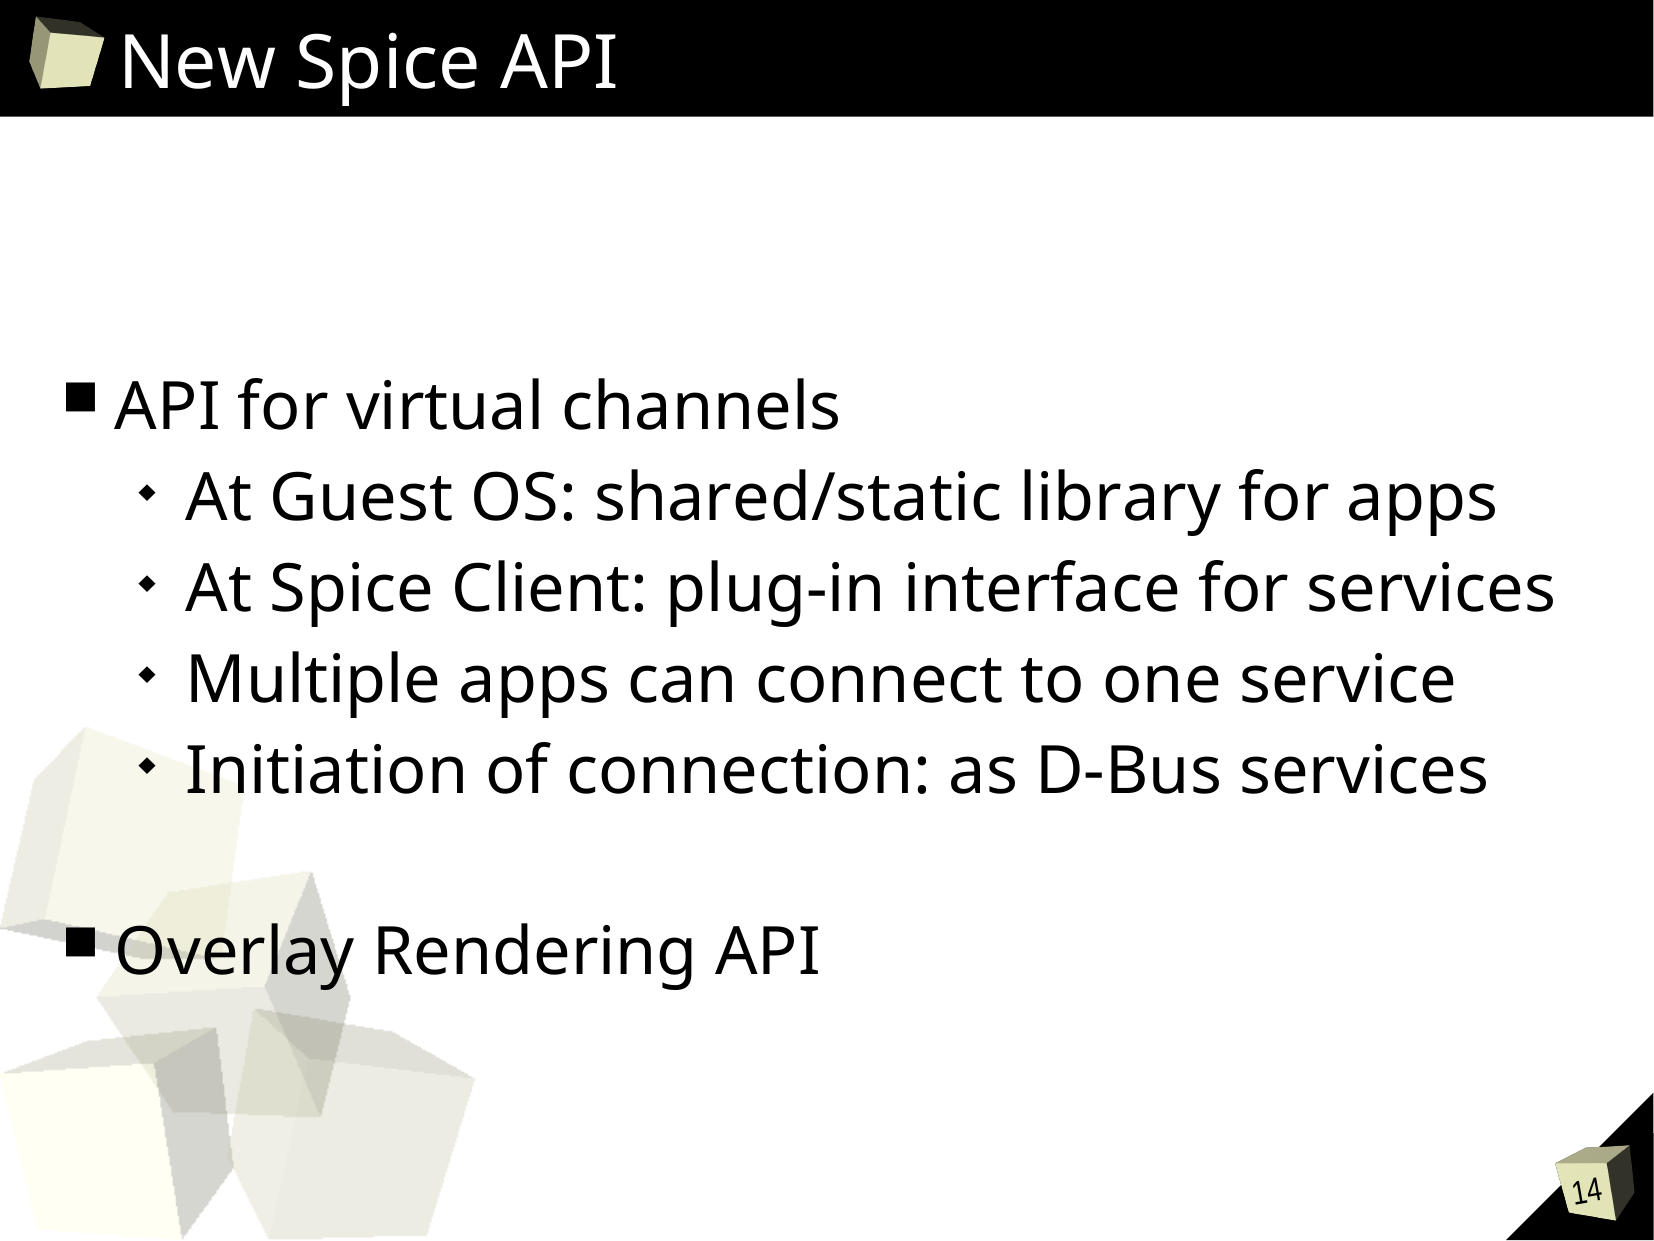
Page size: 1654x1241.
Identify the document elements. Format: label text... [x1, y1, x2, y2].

picture [0, 726, 477, 1241]
list API for virtual channels At Guest OS: shared/static library for apps At Spice Client: plug-in interface for services Multiple apps can connect to one service Initiation of connection: as D-Bus services Overlay Rendering API [44, 177, 1611, 1214]
title New Spice API [118, 0, 1595, 119]
